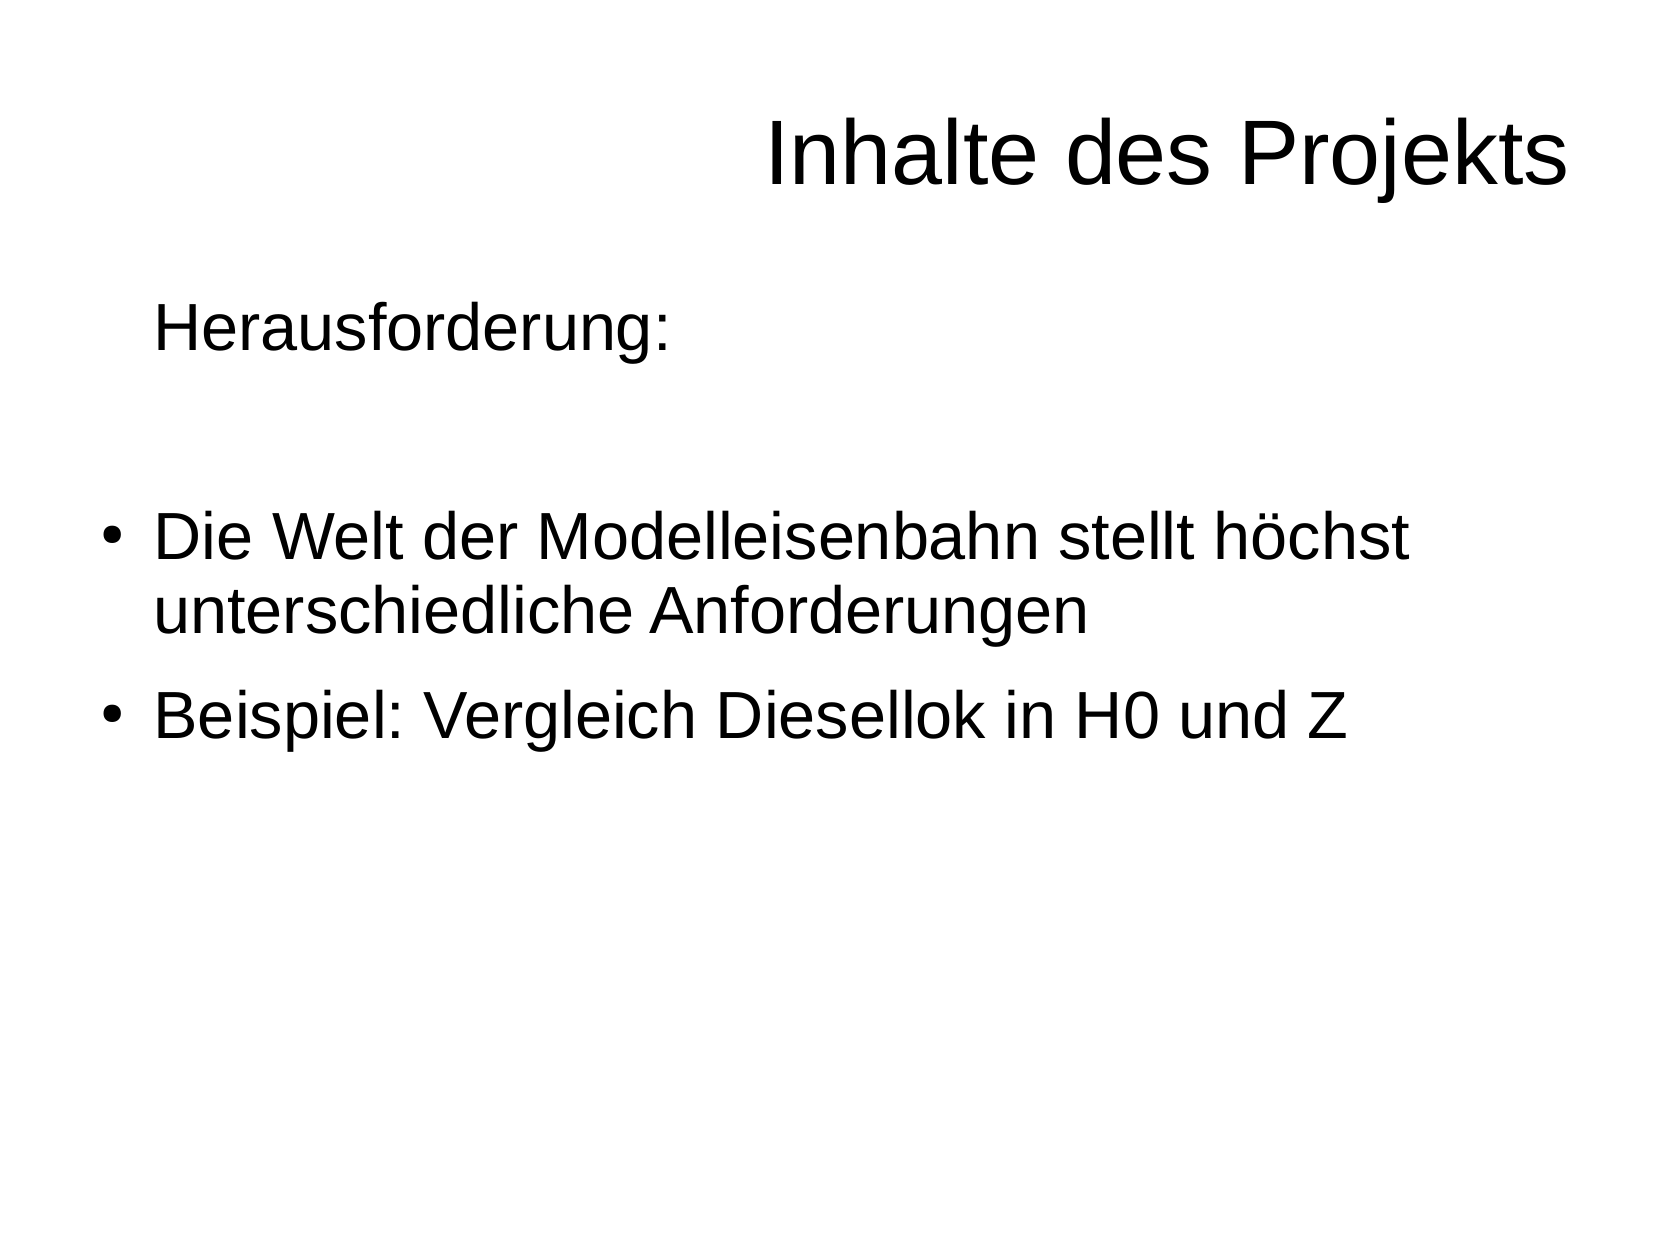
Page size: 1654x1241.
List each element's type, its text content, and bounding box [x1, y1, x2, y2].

list Herausforderung: Die Welt der Modelleisenbahn stellt höchst unterschiedliche Anforderungen Beispiel: Vergleich Diesellok in H0 und Z [82, 290, 1571, 1109]
title Inhalte des Projekts [82, 49, 1571, 257]
